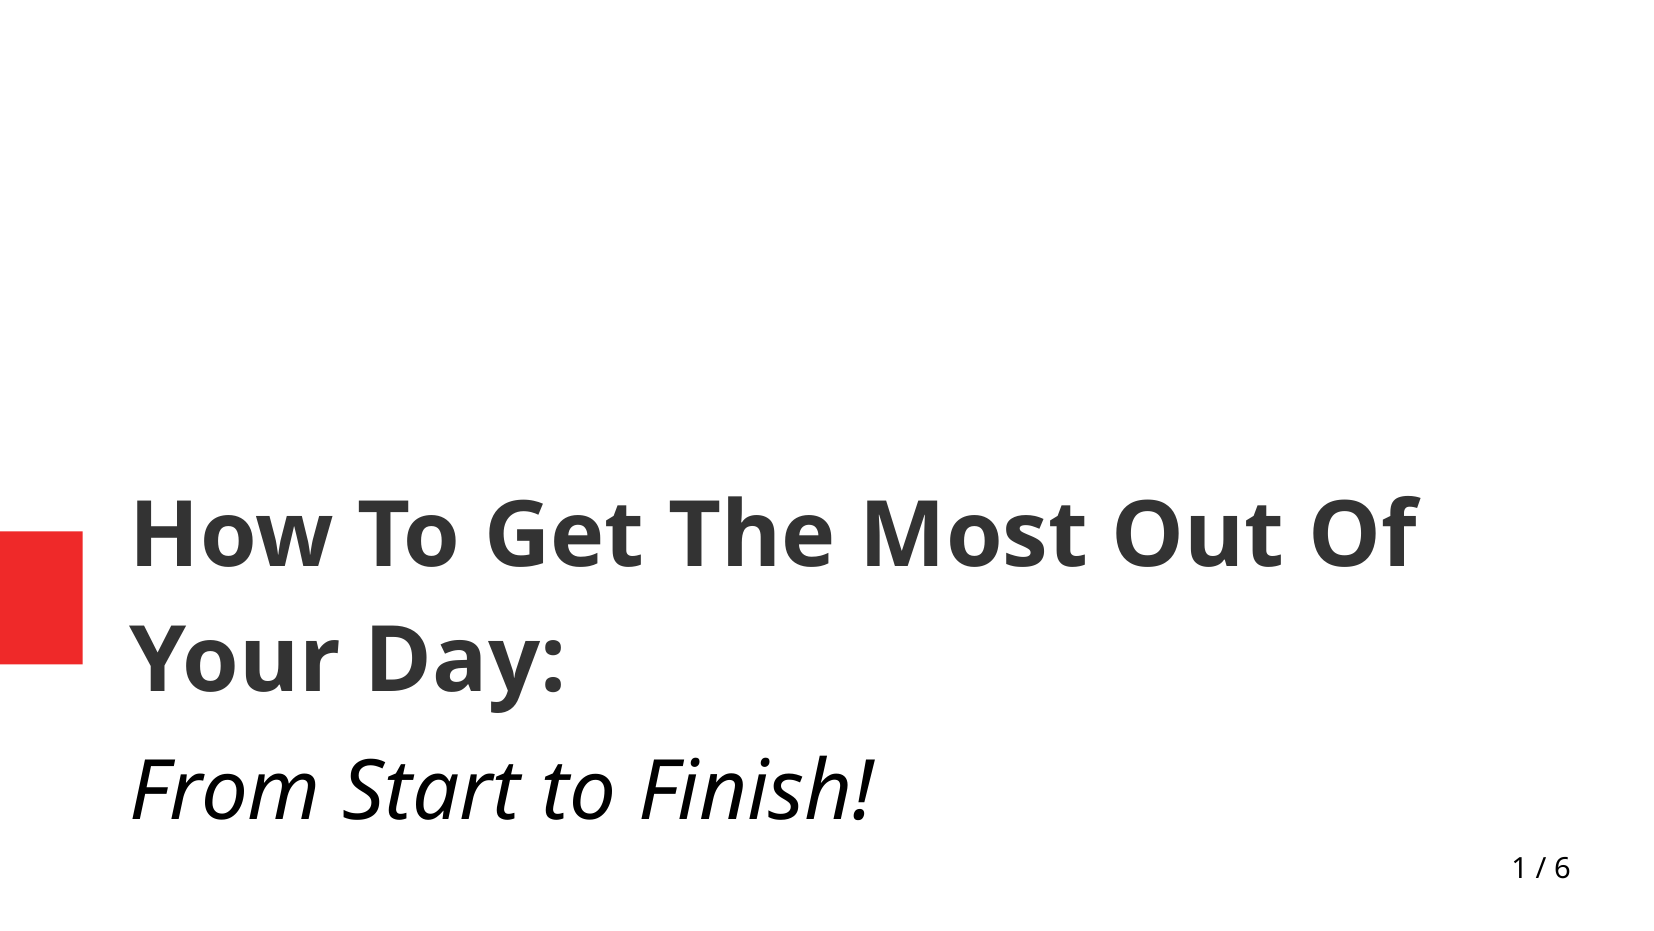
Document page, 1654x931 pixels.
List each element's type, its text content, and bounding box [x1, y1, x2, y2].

title How To Get The Most Out Of Your Day: [129, 468, 1591, 719]
subtitle From Start to Finish! [129, 726, 1536, 848]
